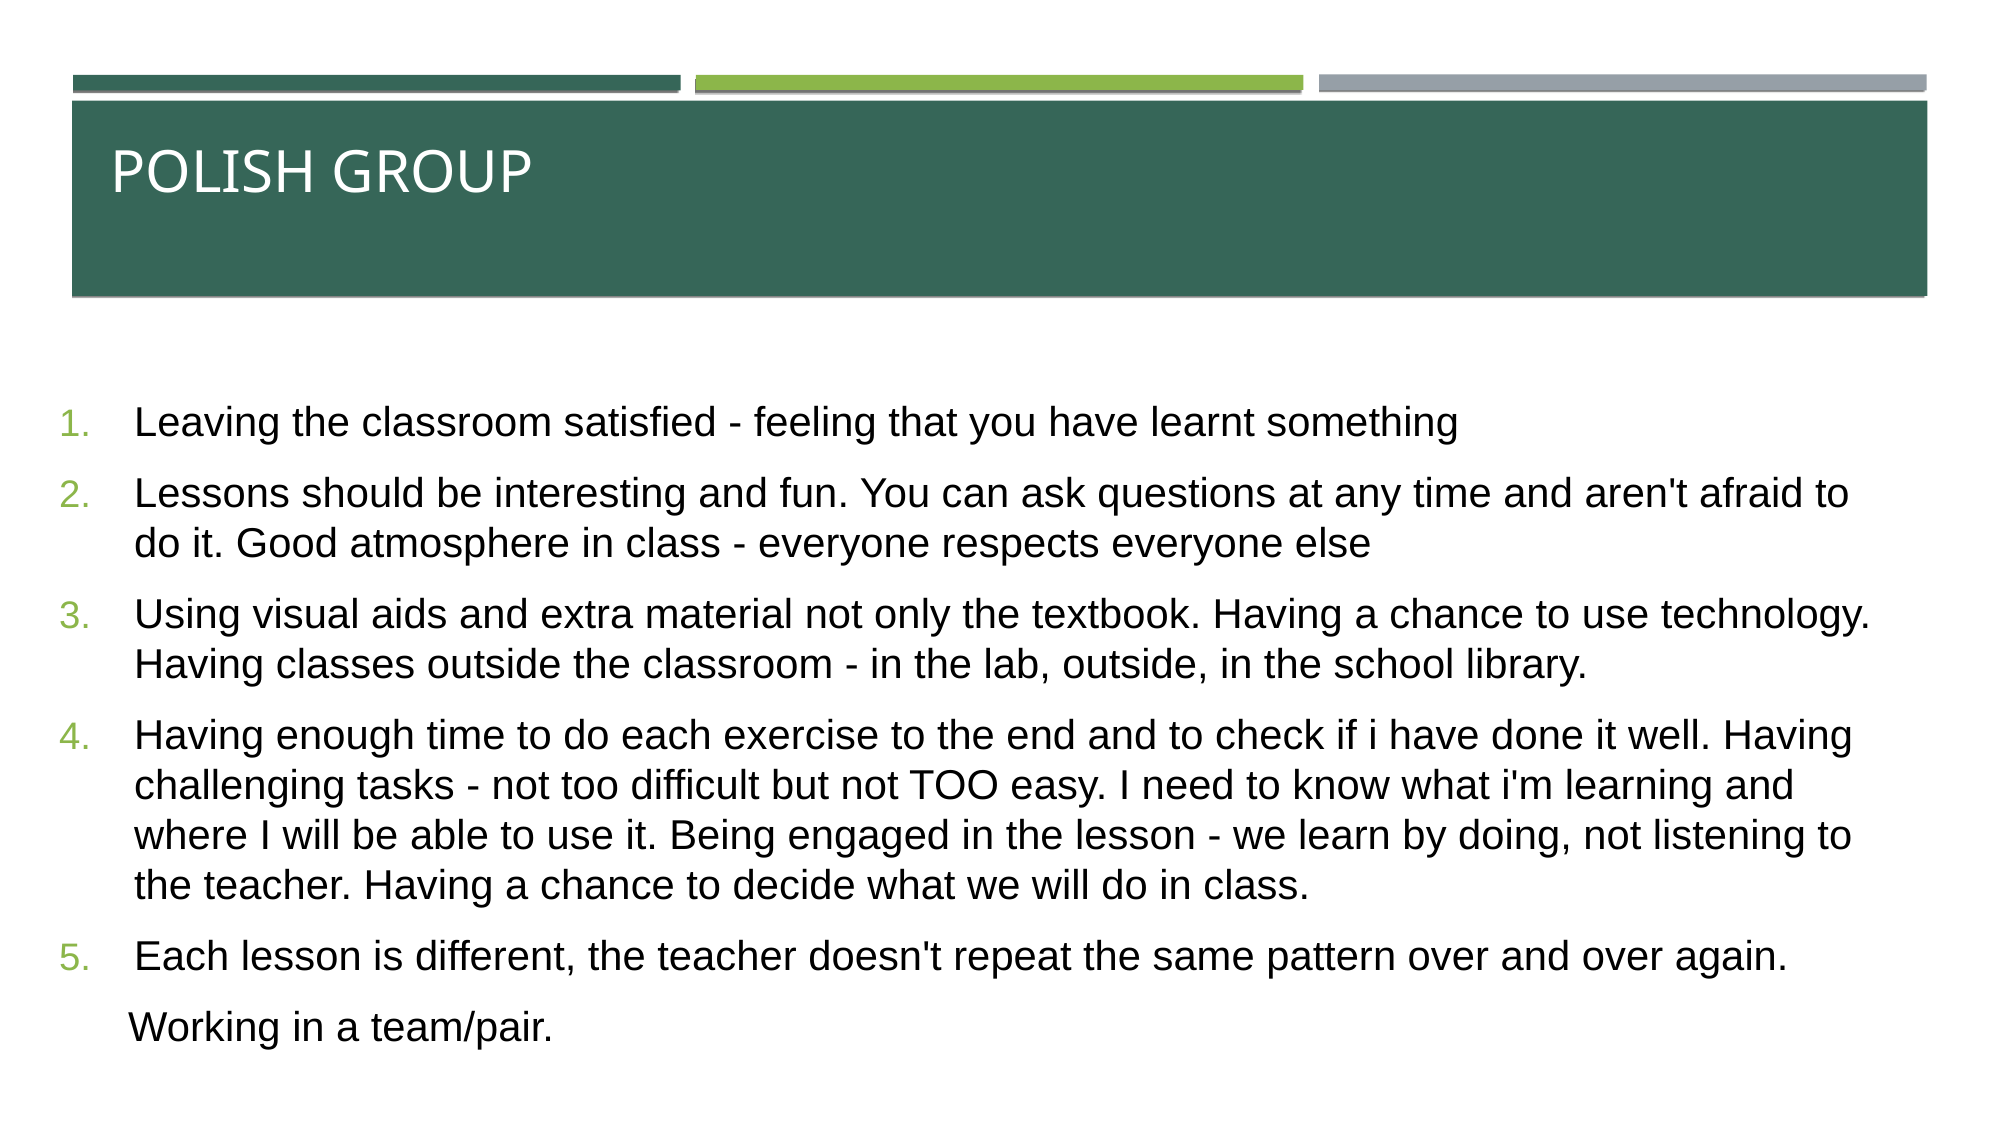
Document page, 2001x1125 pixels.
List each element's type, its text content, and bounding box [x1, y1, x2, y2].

list [87, 320, 1897, 924]
title Polish group [95, 115, 1905, 282]
list Leaving the classroom satisfied - feeling that you have learnt something Lessons should be interesting and fun. You can ask questions at any time and aren't afraid to do it. Good atmosphere in class - everyone respects everyone else Using visual aids and extra material not only the textbook. Having a chance to use technology. Having classes outside the classroom - in the lab, outside, in the school library. Having enough time to do each exercise to the end and to check if i have done it well. Having challenging tasks - not too difficult but not TOO easy. I need to know what i'm learning and where I will be able to use it. Being engaged in the lesson - we learn by doing, not listening to the teacher. Having a chance to decide what we will do in class. Each lesson is different, the teacher doesn't repeat the same pattern over and over again. Working in a team/pair. [44, 321, 1893, 1071]
